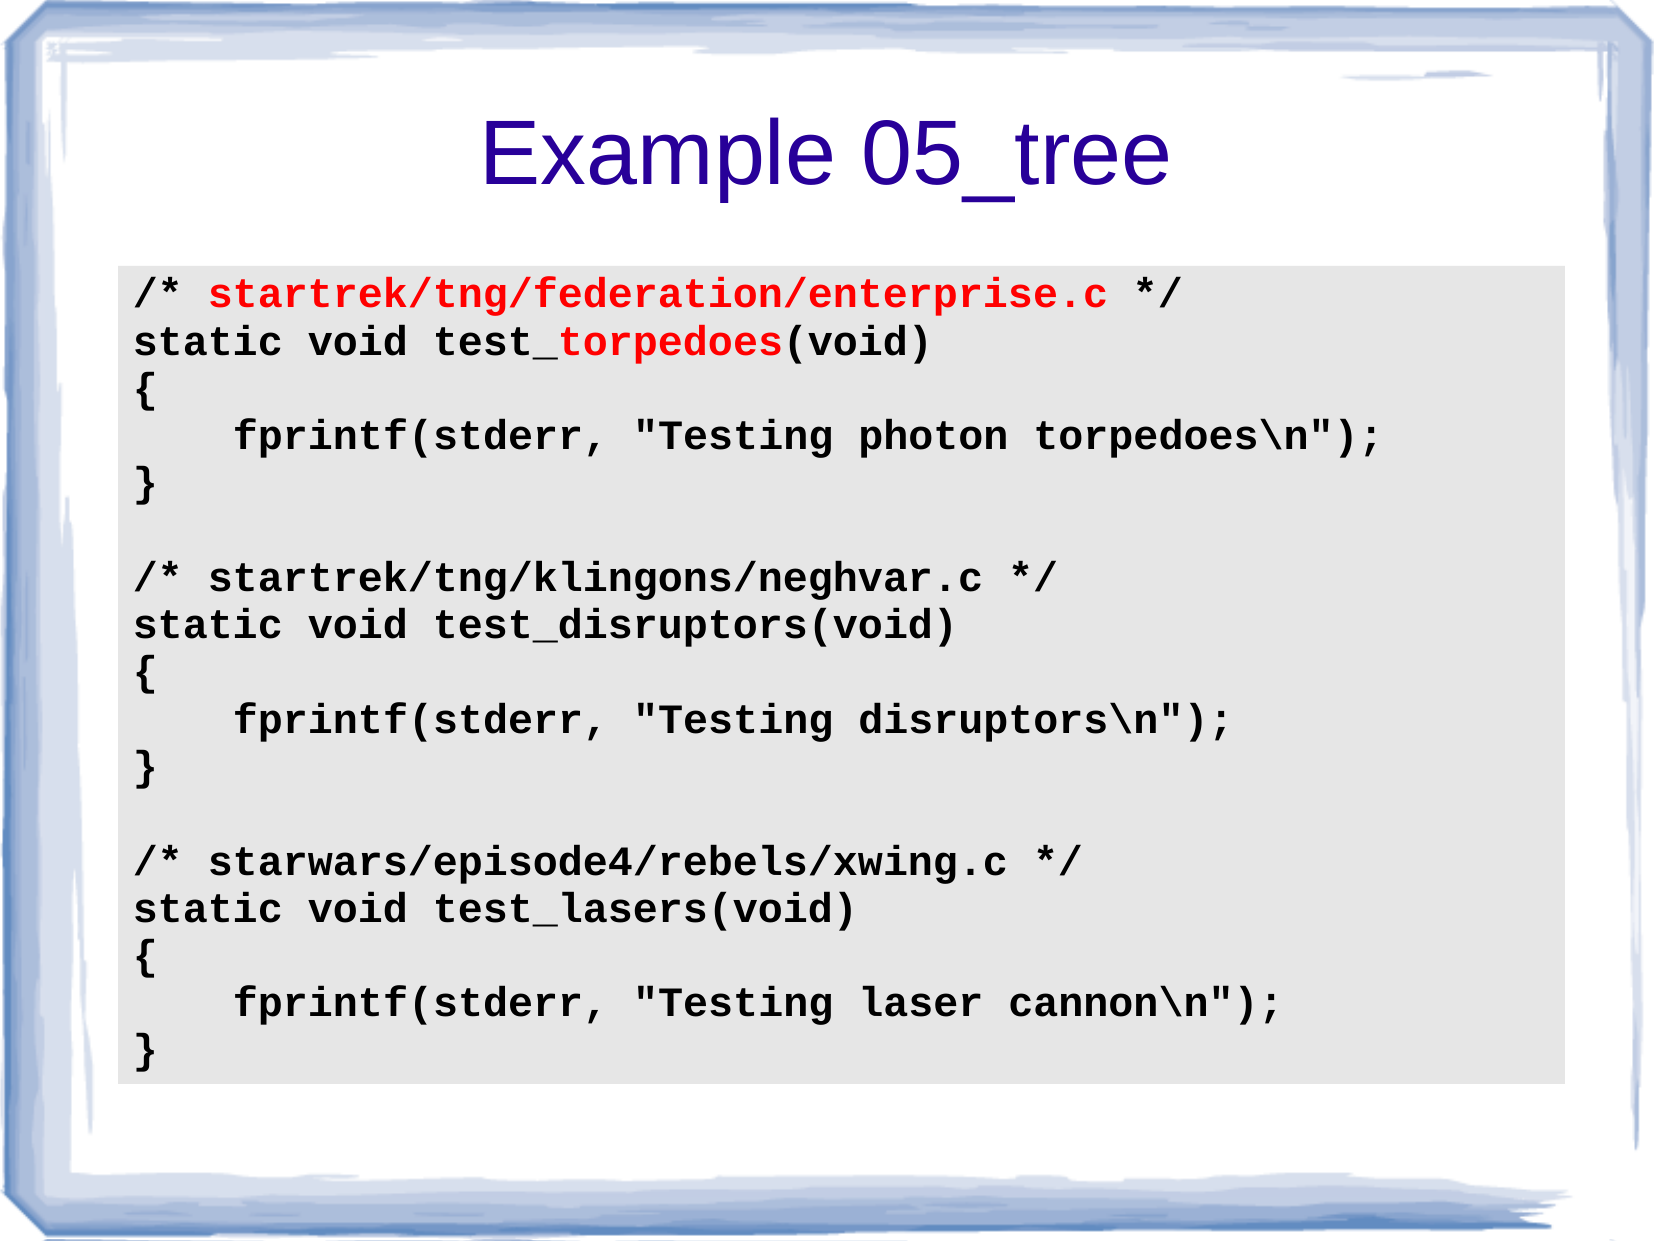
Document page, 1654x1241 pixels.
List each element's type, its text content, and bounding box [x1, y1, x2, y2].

picture [0, 0, 1654, 1241]
title Example 05_tree [82, 49, 1571, 257]
text_box /* startrek/tng/federation/enterprise.c */ static void test_torpedoes(void) { fprintf(stderr, "Testing photon torpedoes\n"); } /* startrek/tng/klingons/neghvar.c */ static void test_disruptors(void) { fprintf(stderr, "Testing disruptors\n"); } /* starwars/episode4/rebels/xwing.c */ static void test_lasers(void) { fprintf(stderr, "Testing laser cannon\n"); } [118, 265, 1565, 1084]
